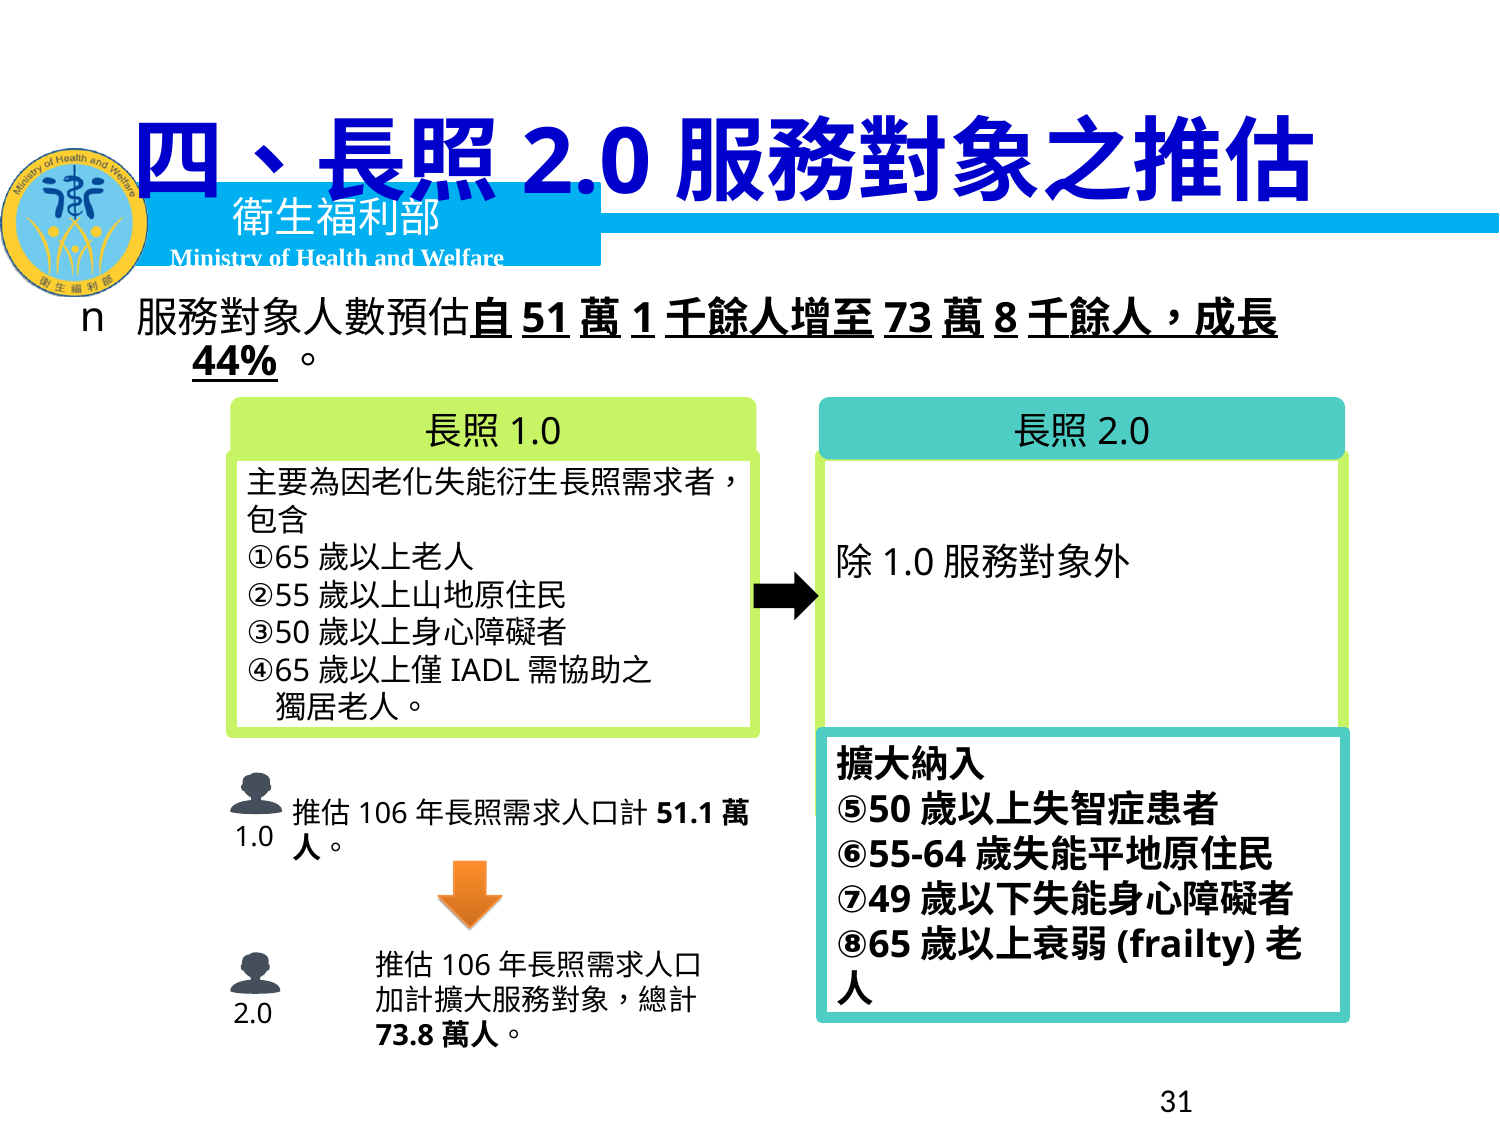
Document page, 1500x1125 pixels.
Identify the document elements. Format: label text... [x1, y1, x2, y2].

text_box 31 [1144, 1069, 1495, 1125]
text_box 長照1.0 [230, 397, 757, 460]
text_box [753, 571, 819, 621]
text_box 長照2.0 [818, 397, 1346, 460]
text_box 2.0 [218, 988, 288, 1037]
text_box 除1.0服務對象外 [820, 456, 1344, 815]
text_box 1.0 [219, 811, 289, 859]
text_box 推估106年長照需求人口加計擴大服務對象，總計73.8萬人。 [210, 938, 743, 1025]
text_box 四、長照2.0服務對象之推估 [103, 90, 1345, 172]
text_box 主要為因老化失能衍生長照需求者，包含 ①65歲以上老人 ②55歲以上山地原住民 ③50歲以上身心障礙者 ④65歲以上僅IADL需協助之 獨居老人。 [232, 456, 755, 733]
text_box [438, 861, 502, 928]
text_box 服務對象人數預估自51萬1千餘人增至73萬8千餘人，成長44%。 [65, 289, 1411, 392]
text_box 推估106年長照需求人口計51.1萬人。 [277, 786, 791, 838]
text_box 擴大納入 ⑤50歲以上失智症患者 ⑥55-64歲失能平地原住民 ⑦49歲以下失能身心障礙者 ⑧65歲以上衰弱(frailty)老人 [822, 732, 1345, 1017]
text_box [230, 772, 277, 811]
